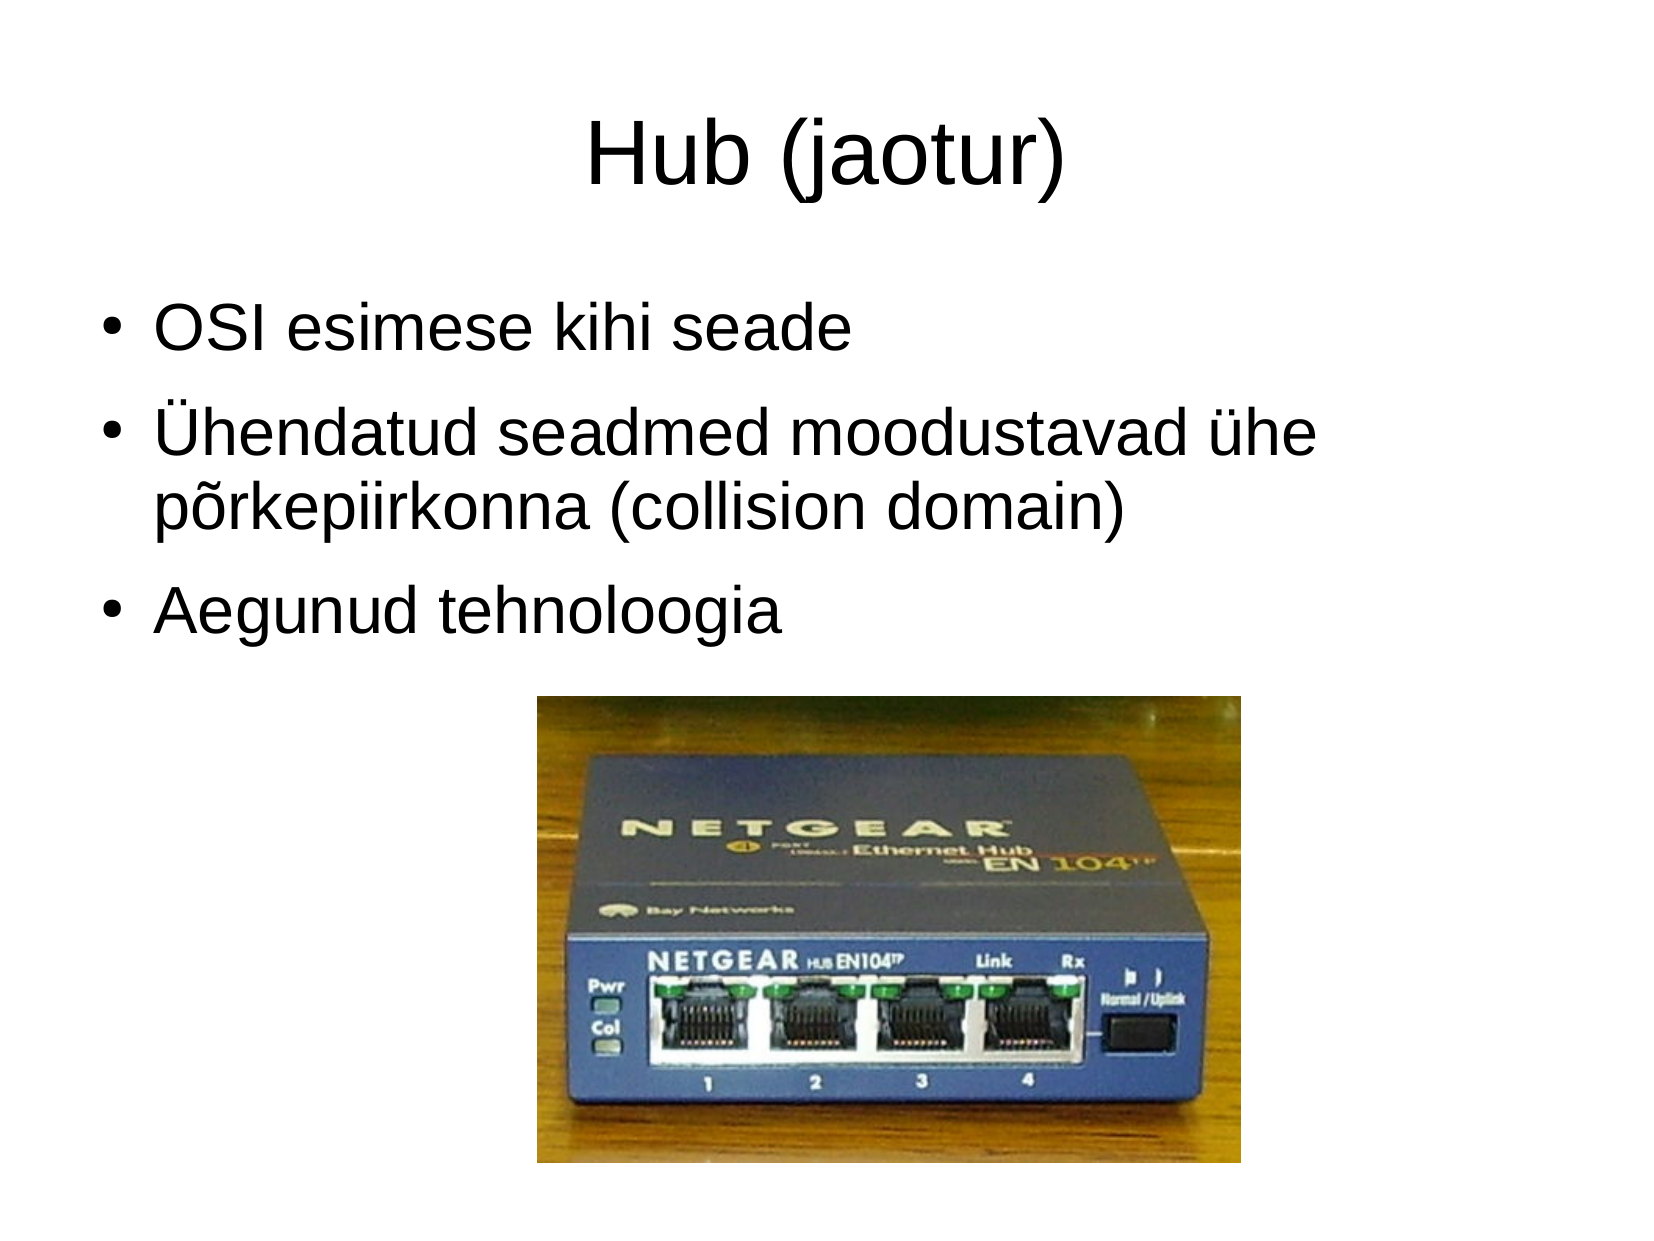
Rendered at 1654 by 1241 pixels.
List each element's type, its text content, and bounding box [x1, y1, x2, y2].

picture [537, 696, 1241, 1163]
title Hub (jaotur) [82, 49, 1571, 257]
list OSI esimese kihi seade Ühendatud seadmed moodustavad ühe põrkepiirkonna (collision domain) Aegunud tehnoloogia [82, 290, 1538, 1010]
